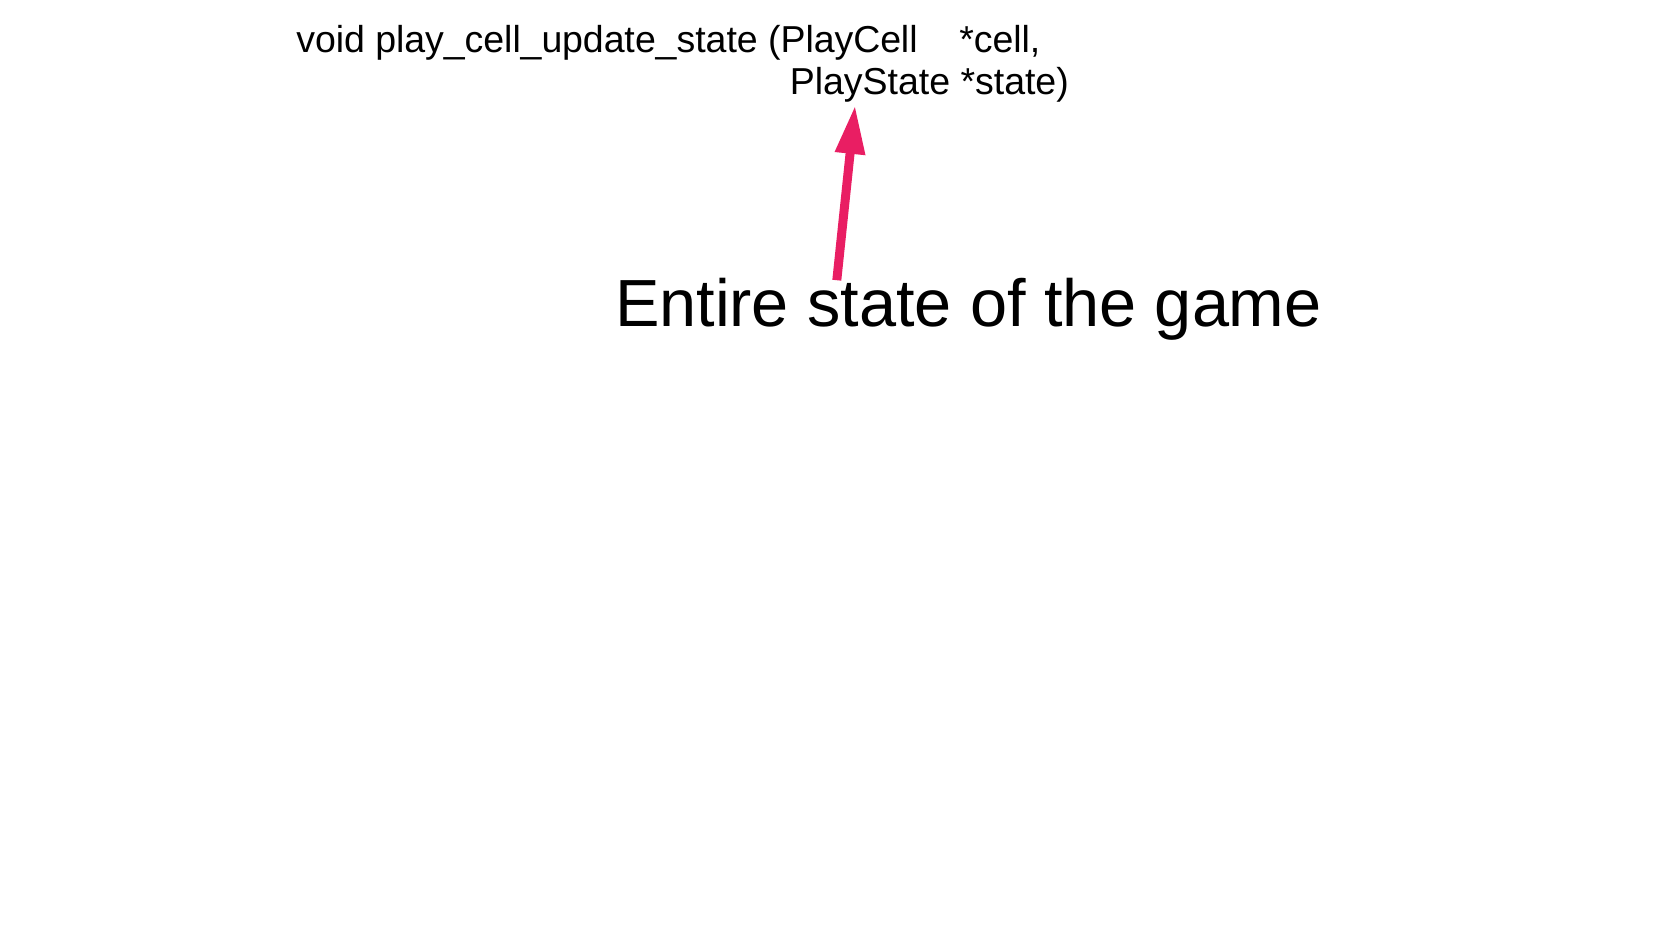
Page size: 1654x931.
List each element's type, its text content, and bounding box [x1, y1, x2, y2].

text_box void play_cell_update_state (PlayCell *cell, PlayState *state) [281, 11, 1654, 931]
text_box Entire state of the game [600, 258, 1339, 348]
